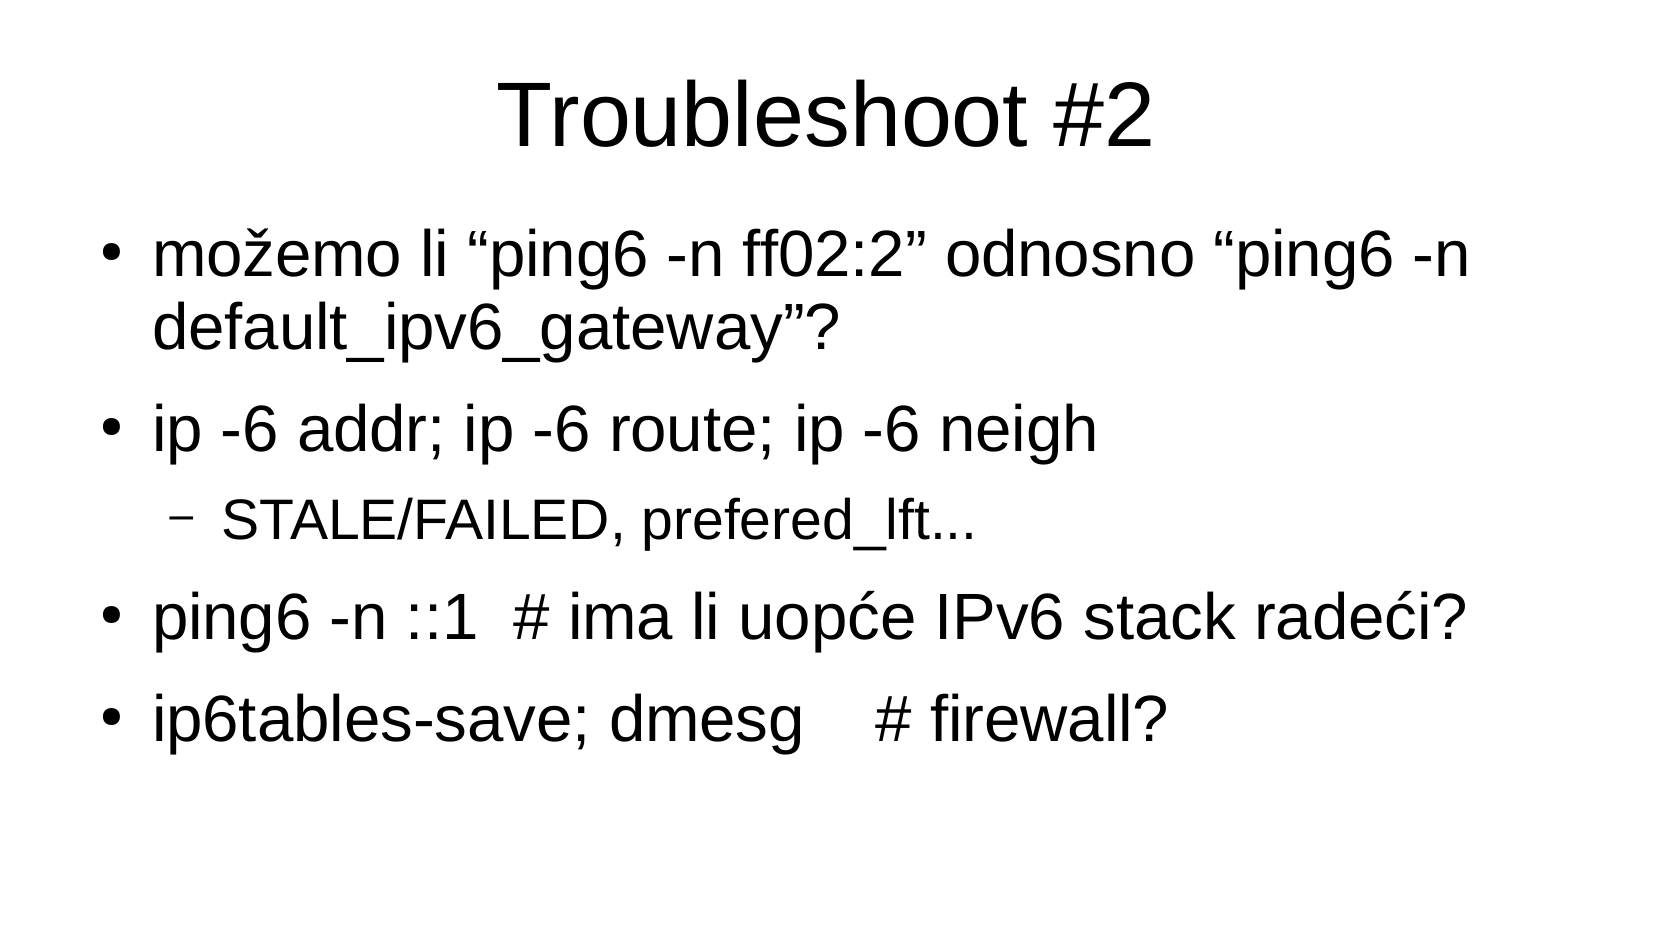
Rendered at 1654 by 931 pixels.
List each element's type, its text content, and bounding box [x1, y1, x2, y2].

list možemo li “ping6 -n ff02:2” odnosno “ping6 -n default_ipv6_gateway”? ip -6 addr; ip -6 route; ip -6 neigh STALE/FAILED, prefered_lft... ping6 -n ::1 # ima li uopće IPv6 stack radeći? ip6tables-save; dmesg # firewall? [82, 217, 1571, 758]
title Troubleshoot #2 [82, 37, 1571, 193]
